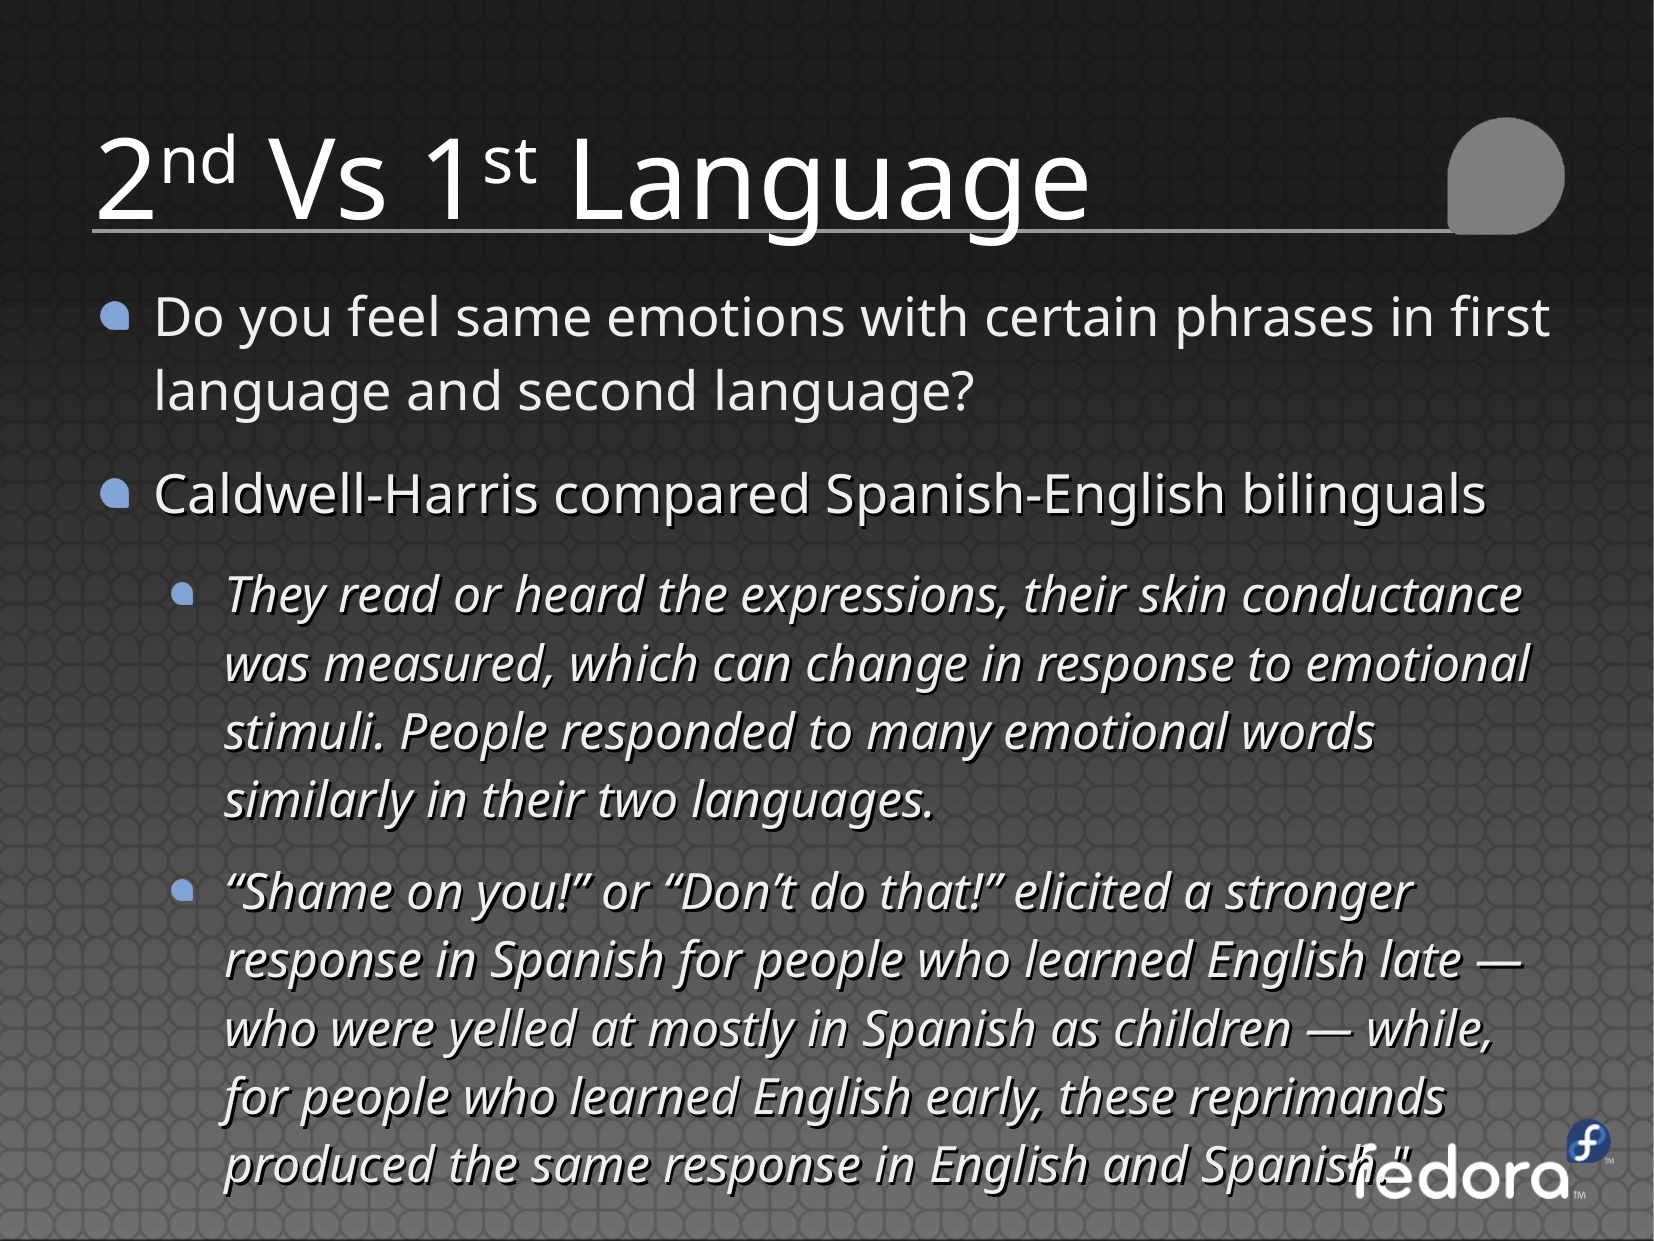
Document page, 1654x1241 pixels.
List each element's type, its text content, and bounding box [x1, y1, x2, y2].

list Do you feel same emotions with certain phrases in first language and second language? Caldwell-Harris compared Spanish-English bilinguals They read or heard the expressions, their skin conductance was measured, which can change in response to emotional stimuli. People responded to many emotional words similarly in their two languages. “Shame on you!” or “Don’t do that!” elicited a stronger response in Spanish for people who learned English late — who were yelled at mostly in Spanish as children — while, for people who learned English early, these reprimands produced the same response in English and Spanish." [82, 278, 1571, 1083]
title 2nd Vs 1st Language [94, 100, 1426, 251]
picture [0, 0, 1654, 1241]
